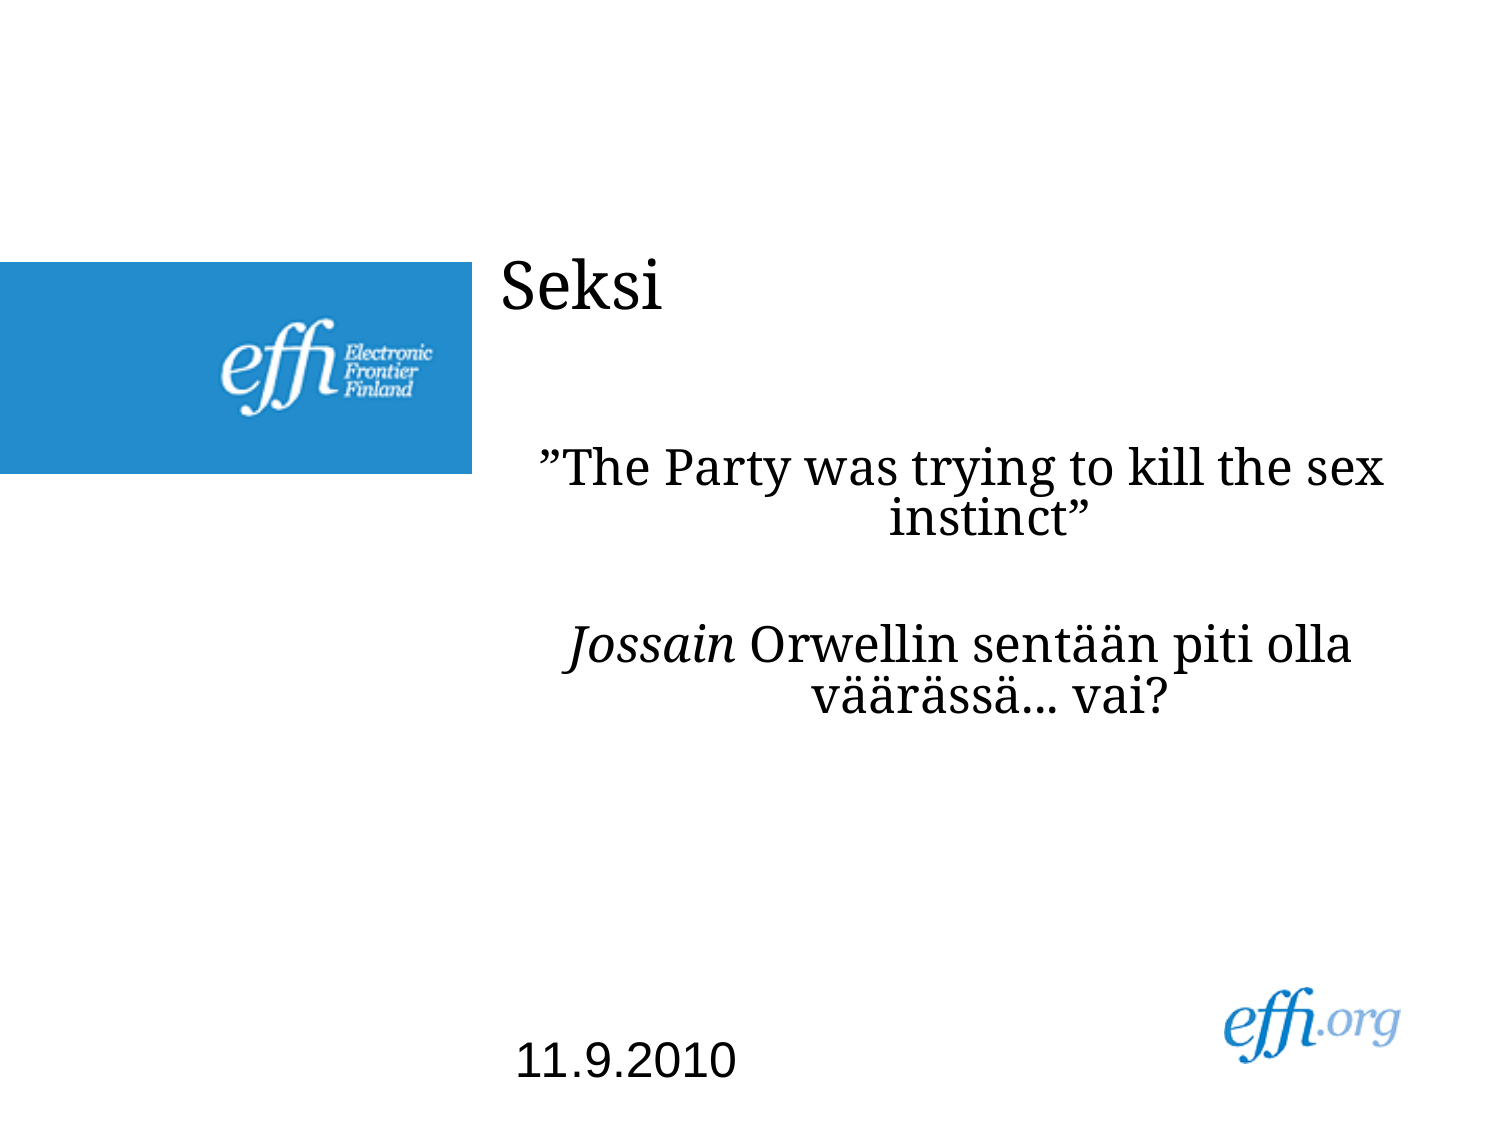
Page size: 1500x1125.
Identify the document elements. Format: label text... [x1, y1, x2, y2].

picture [1224, 987, 1401, 1064]
picture [0, 262, 472, 474]
title Seksi [500, 207, 1425, 368]
subtitle ”The Party was trying to kill the sex instinct” Jossain Orwellin sentään piti olla väärässä... vai? [500, 383, 1425, 975]
